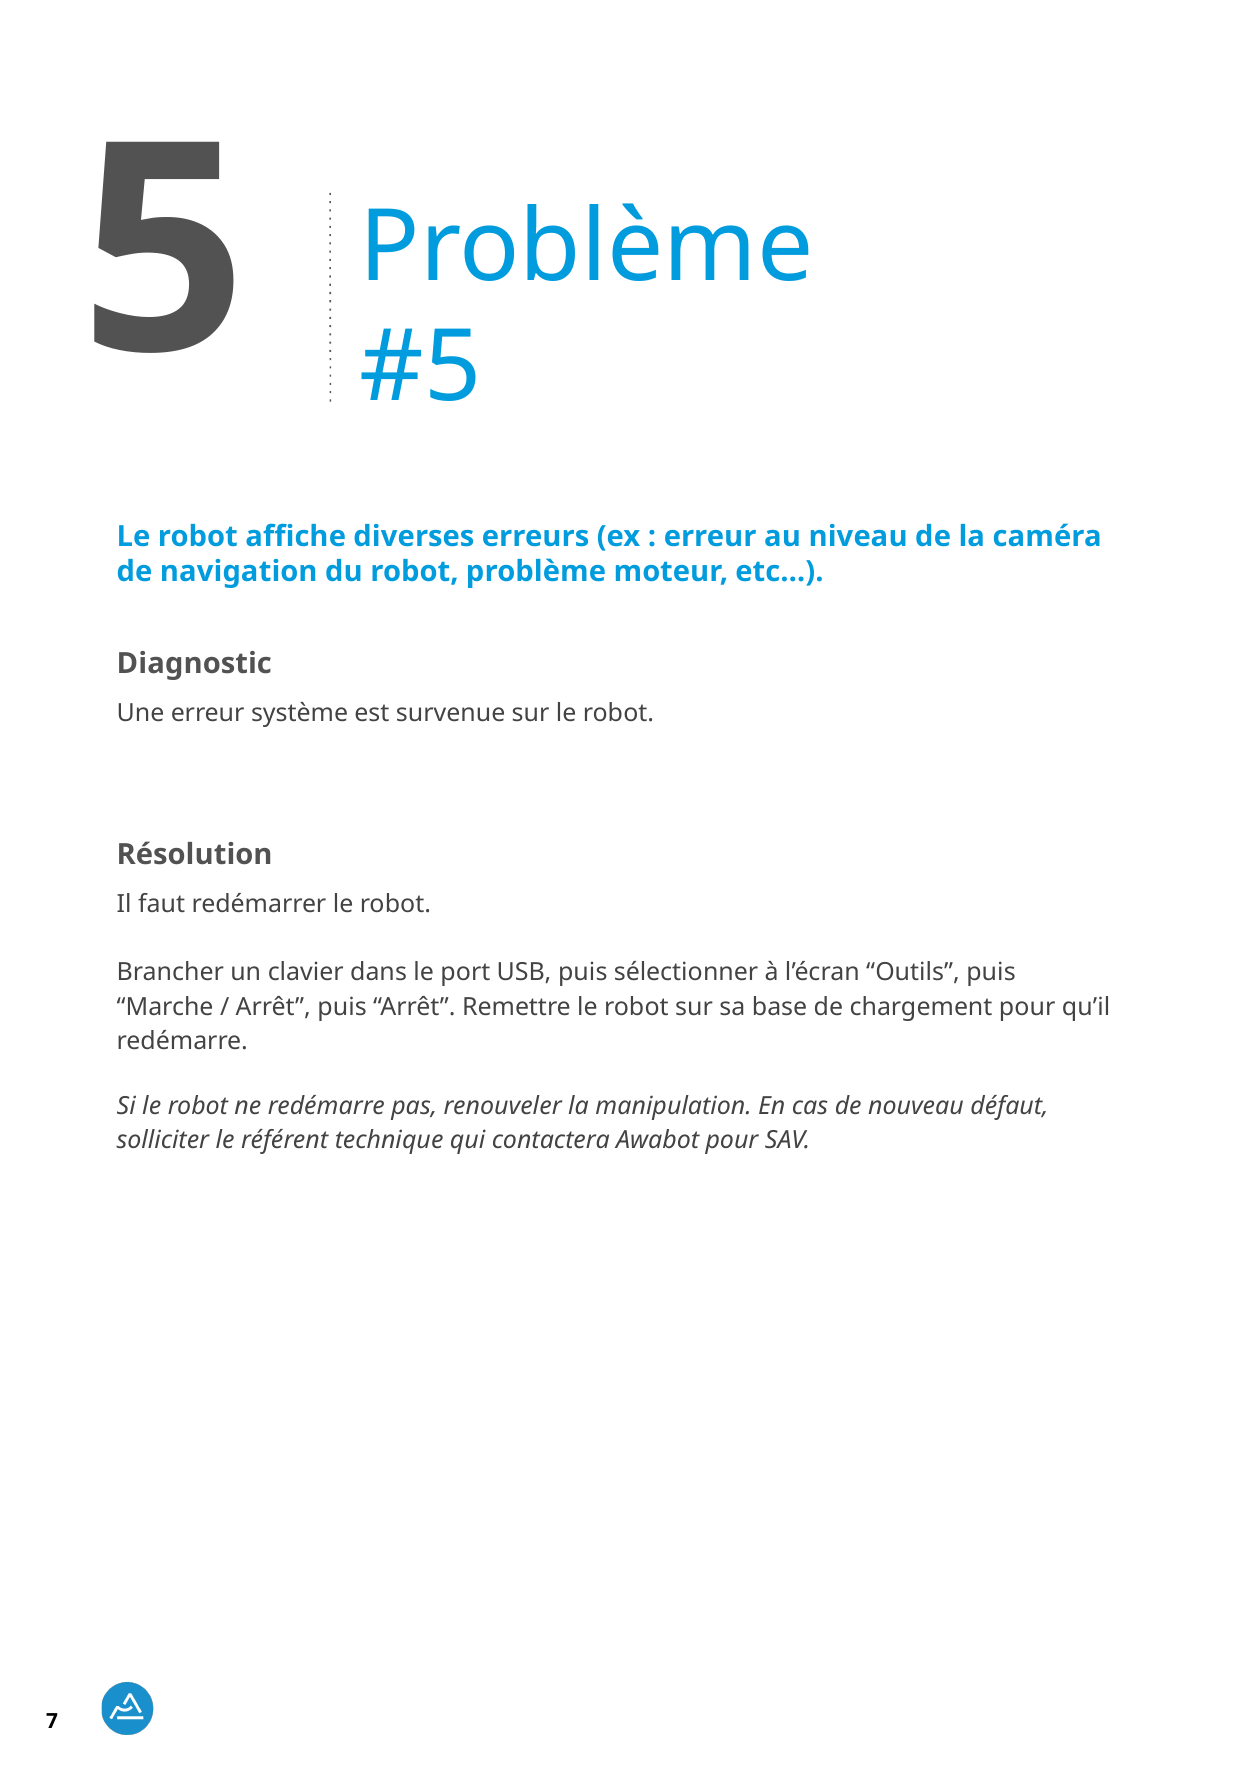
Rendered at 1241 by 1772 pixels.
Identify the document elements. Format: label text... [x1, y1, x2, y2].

text_box Le robot affiche diverses erreurs (ex : erreur au niveau de la caméra de navigation du robot, problème moteur, etc…). Diagnostic Une erreur système est survenue sur le robot. Résolution Il faut redémarrer le robot. Brancher un clavier dans le port USB, puis sélectionner à l’écran “Outils”, puis “Marche / Arrêt”, puis “Arrêt”. Remettre le robot sur sa base de chargement pour qu’il redémarre. Si le robot ne redémarre pas, renouveler la manipulation. En cas de nouveau défaut, solliciter le référent technique qui contactera Awabot pour SAV. [101, 501, 1129, 1604]
text_box 5 [65, 43, 372, 373]
text_box 7 [6, 1670, 73, 1748]
text_box Problème #5 [344, 165, 1149, 472]
picture [101, 1682, 161, 1735]
